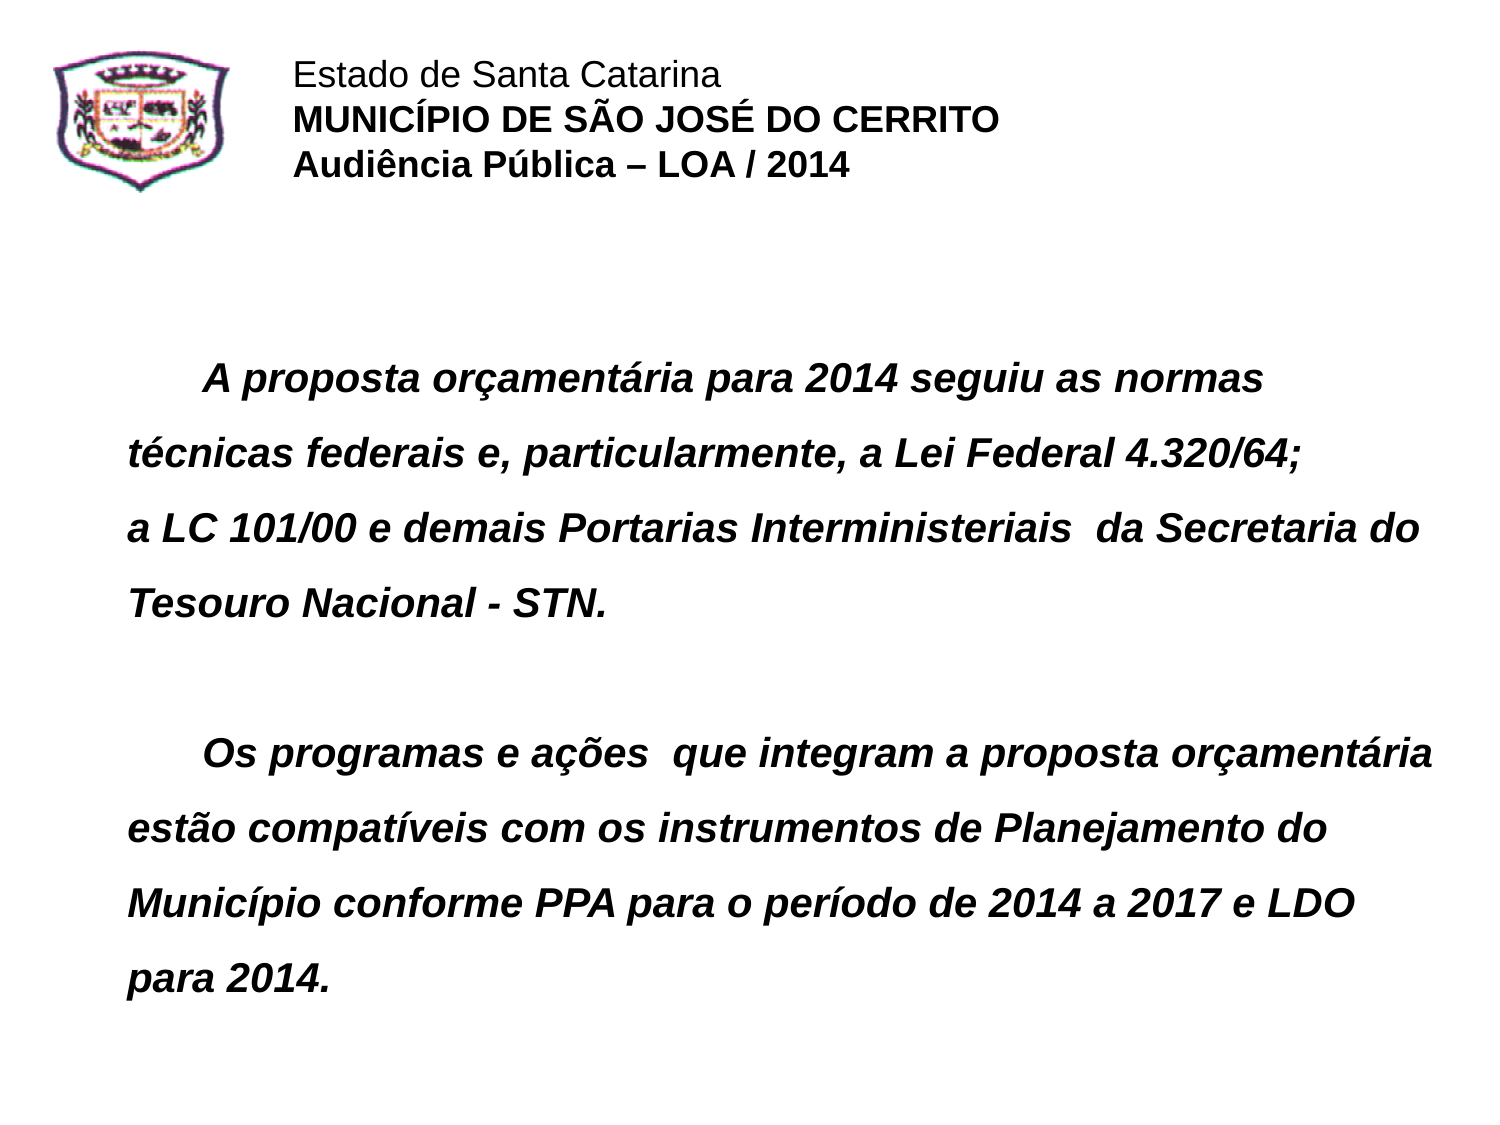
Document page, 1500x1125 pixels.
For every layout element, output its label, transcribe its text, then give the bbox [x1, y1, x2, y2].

text_box A proposta orçamentária para 2014 seguiu as normas técnicas federais e, particularmente, a Lei Federal 4.320/64; a LC 101/00 e demais Portarias Interministeriais da Secretaria do Tesouro Nacional - STN. Os programas e ações que integram a proposta orçamentária estão compatíveis com os instrumentos de Planejamento do Município conforme PPA para o período de 2014 a 2017 e LDO para 2014. [112, 243, 1459, 1084]
text_box Estado de Santa Catarina MUNICÍPIO DE SÃO JOSÉ DO CERRITO Audiência Pública – LOA / 2014 [278, 43, 1028, 193]
picture [53, 42, 231, 193]
